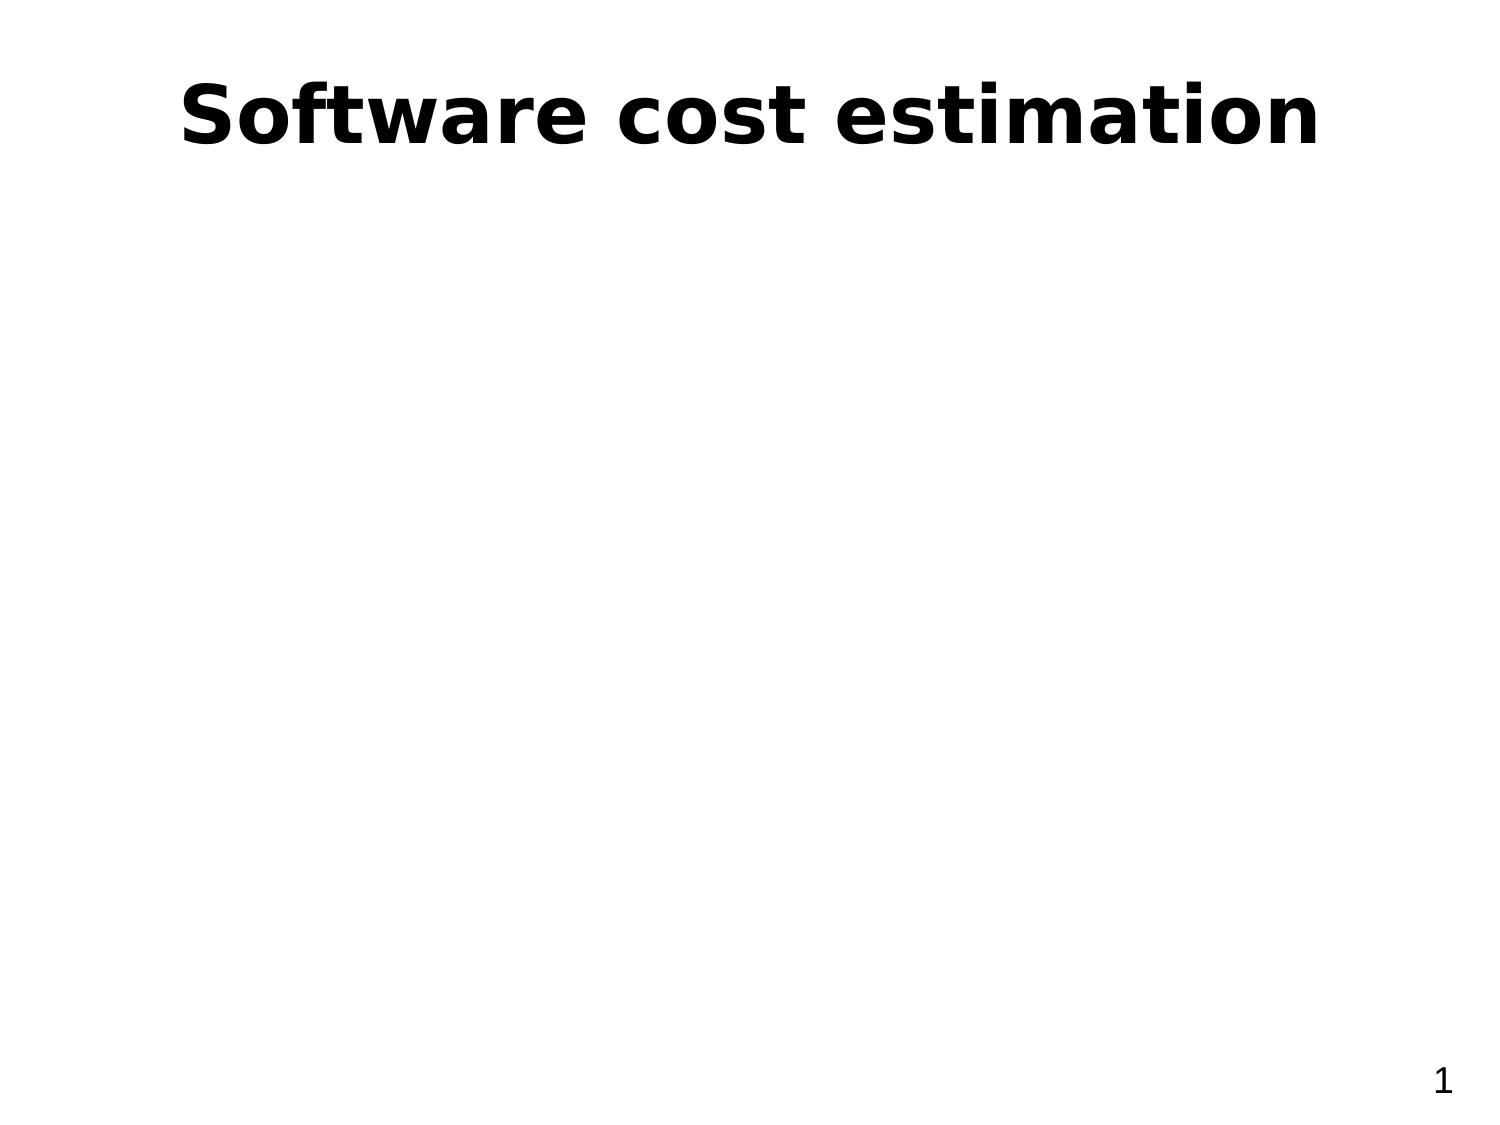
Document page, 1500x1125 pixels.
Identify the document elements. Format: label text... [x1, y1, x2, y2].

title Software cost estimation [75, 44, 1425, 177]
